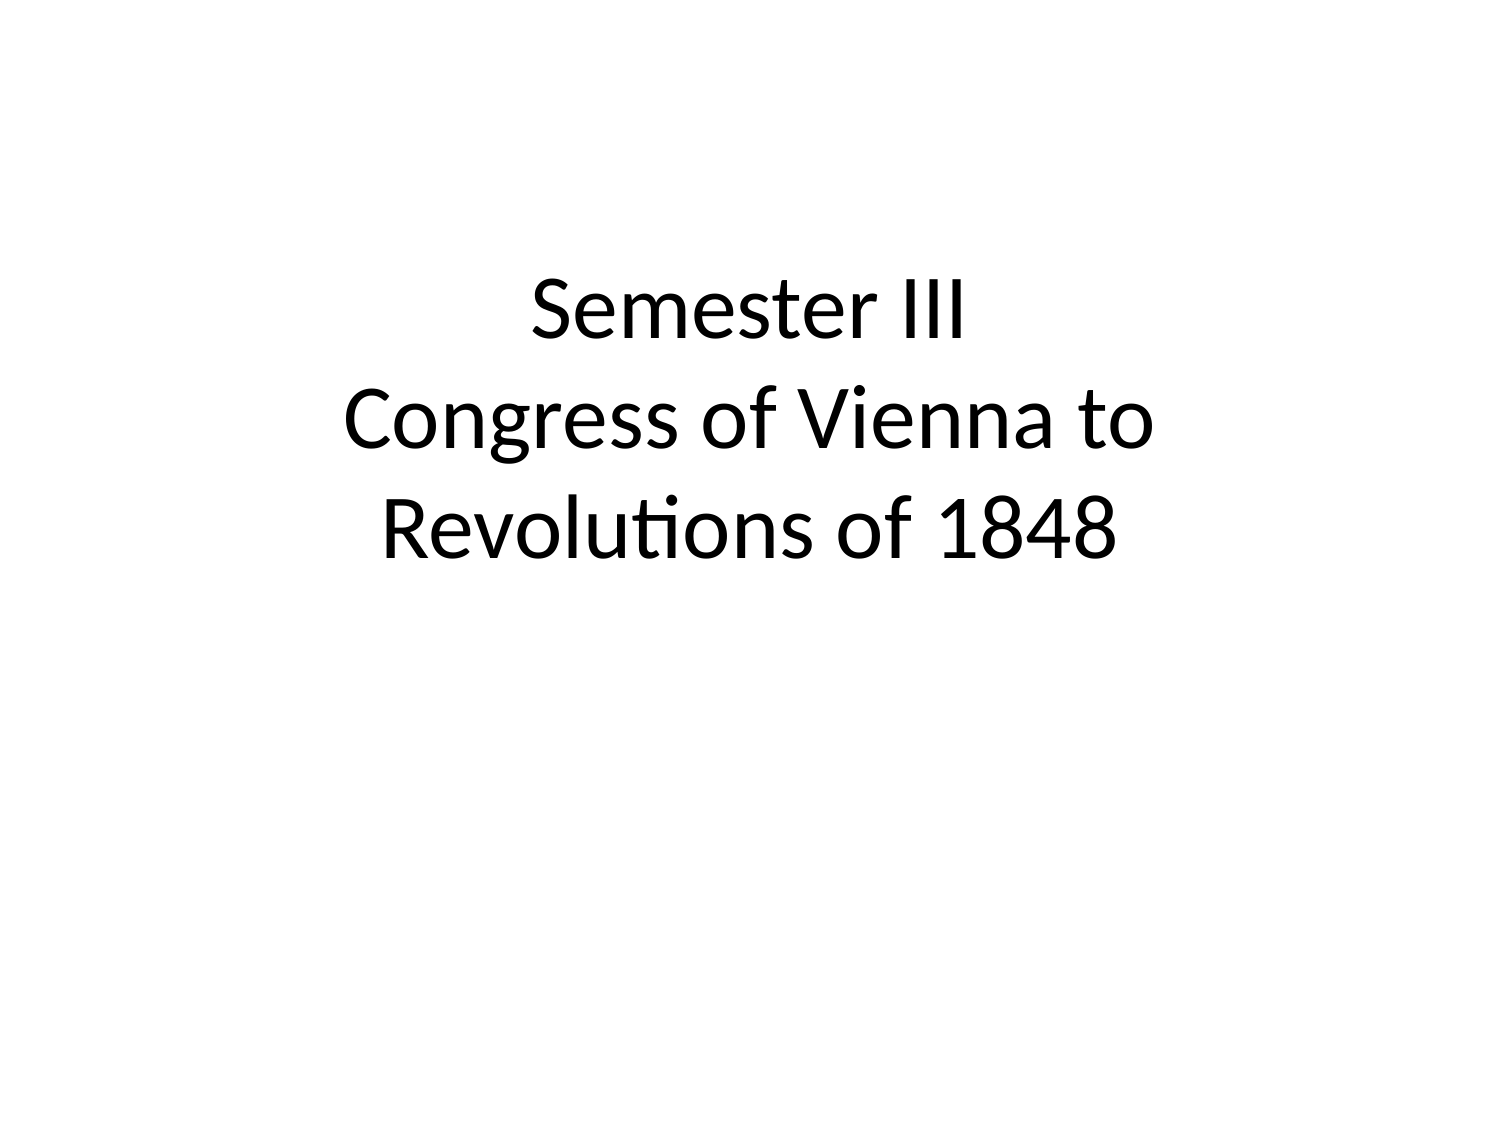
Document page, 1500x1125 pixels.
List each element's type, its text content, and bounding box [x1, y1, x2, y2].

title Semester III Congress of Vienna to Revolutions of 1848 [112, 231, 1388, 585]
